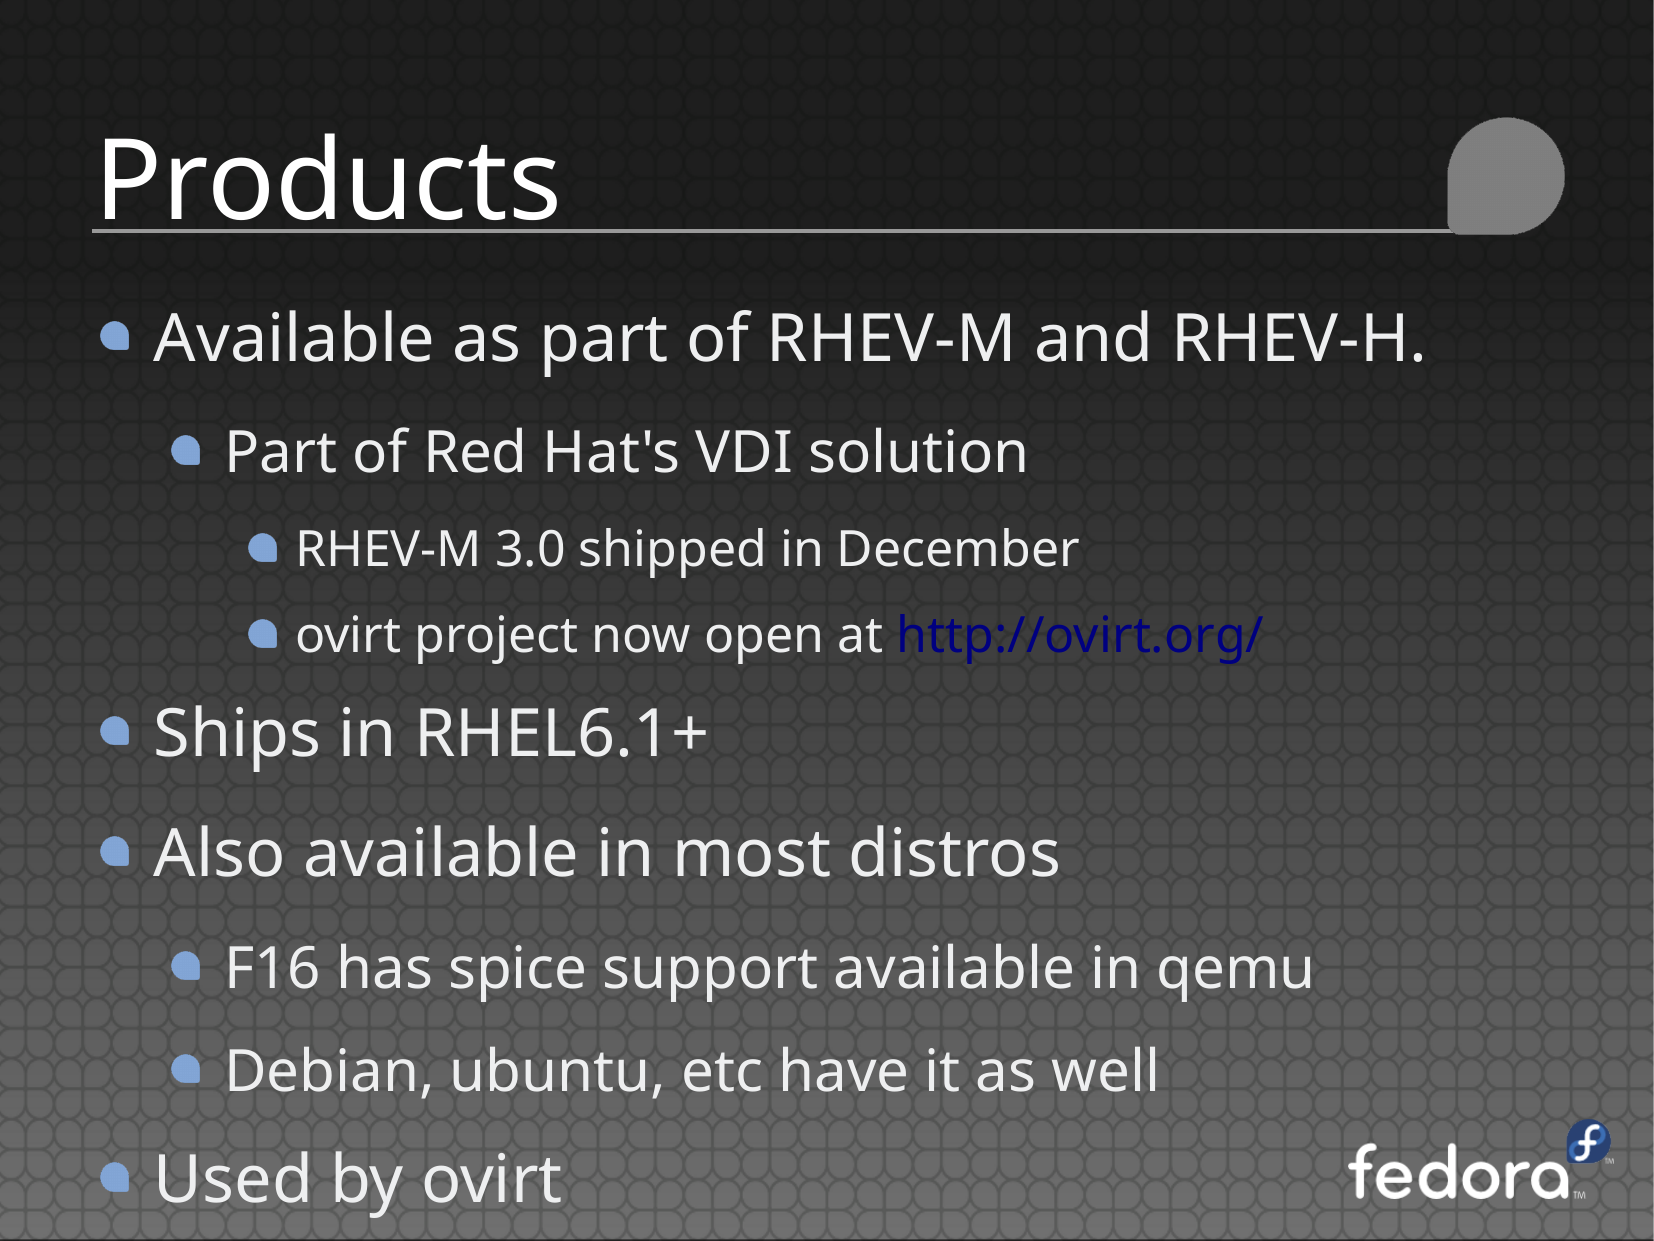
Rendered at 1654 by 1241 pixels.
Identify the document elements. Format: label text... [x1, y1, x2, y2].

title Products [94, 100, 1426, 251]
list Available as part of RHEV-M and RHEV-H. Part of Red Hat's VDI solution RHEV-M 3.0 shipped in December ovirt project now open at http://ovirt.org/ Ships in RHEL6.1+ Also available in most distros F16 has spice support available in qemu Debian, ubuntu, etc have it as well Used by ovirt [82, 290, 1571, 1116]
picture [0, 0, 1654, 1241]
